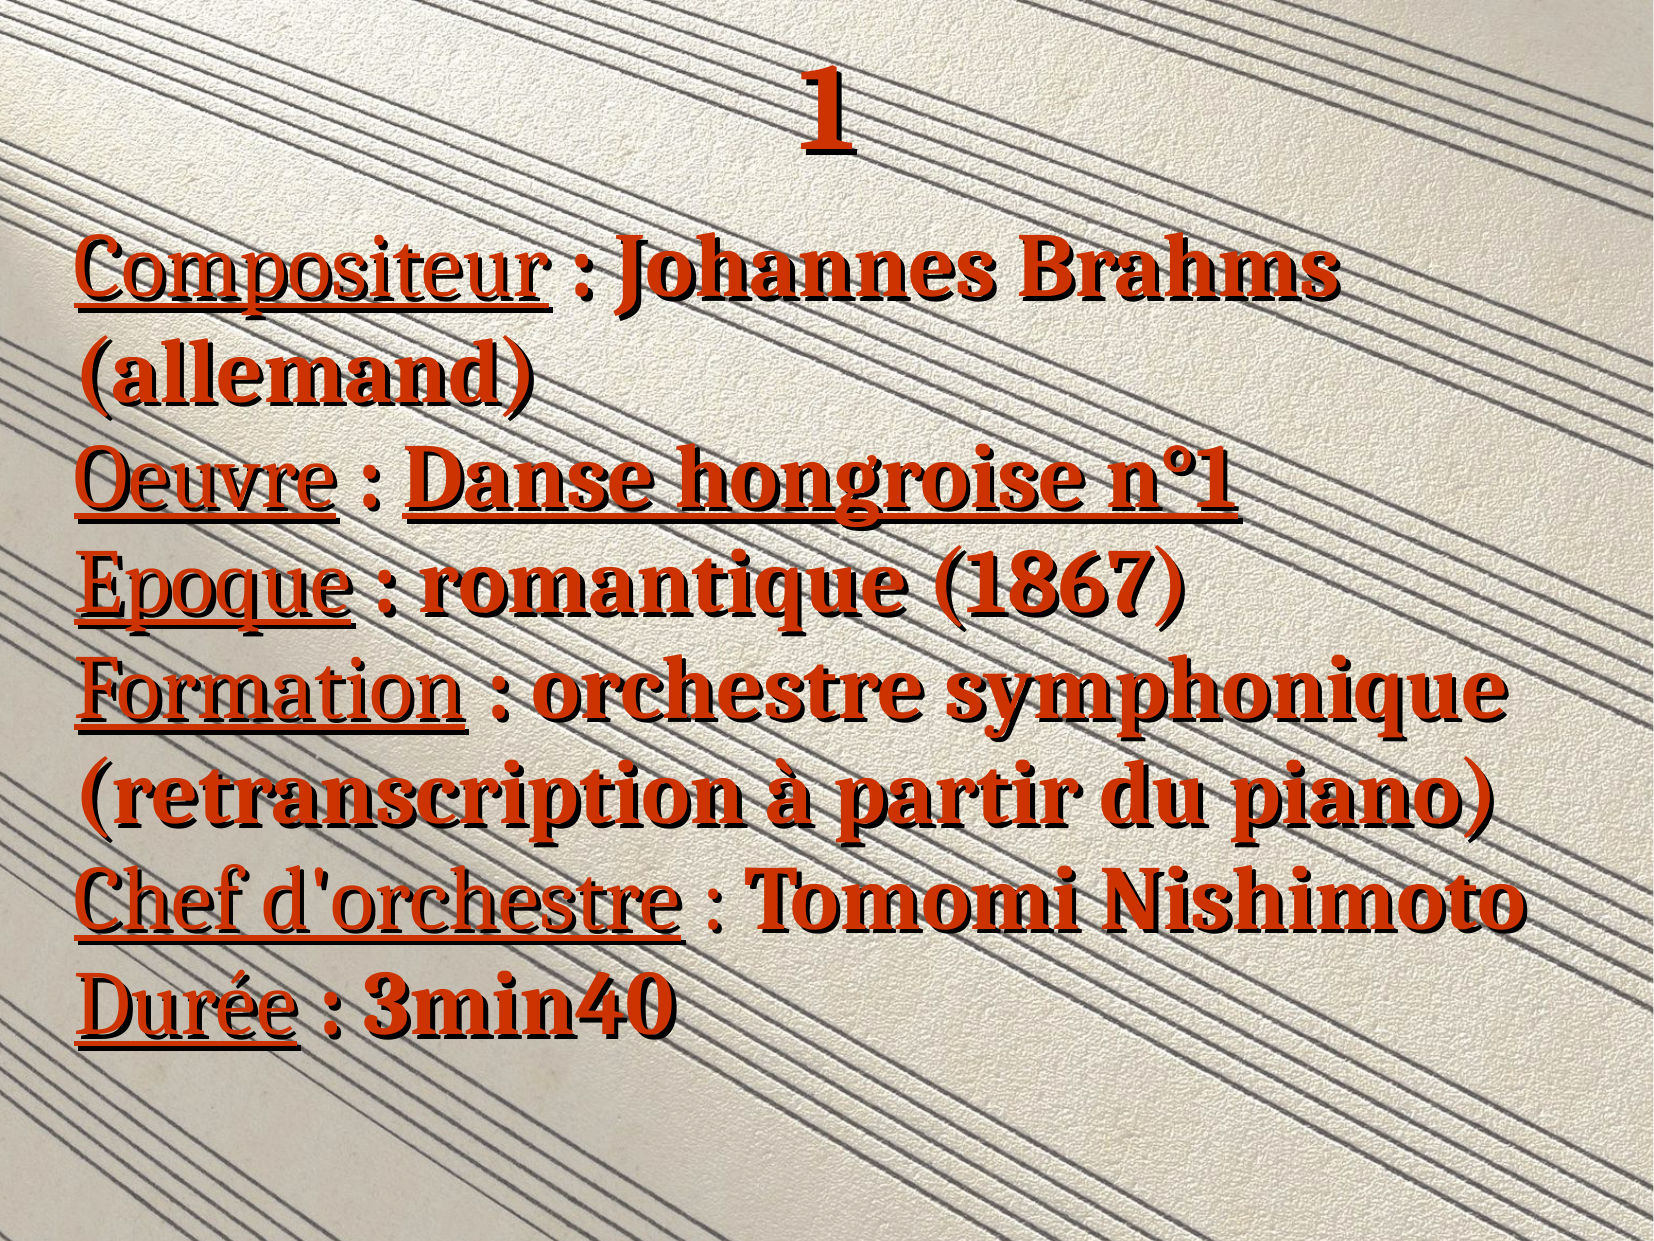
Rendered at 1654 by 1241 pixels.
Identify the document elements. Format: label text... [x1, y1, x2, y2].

picture [0, 0, 1654, 1241]
text_box 1 [442, 29, 1211, 384]
text_box Compositeur : Johannes Brahms (allemand) Oeuvre : Danse hongroise n°1 Epoque : romantique (1867) Formation : orchestre symphonique (retranscription à partir du piano) Chef d'orchestre : Tomomi Nishimoto Durée : 3min40 [59, 206, 1654, 1241]
